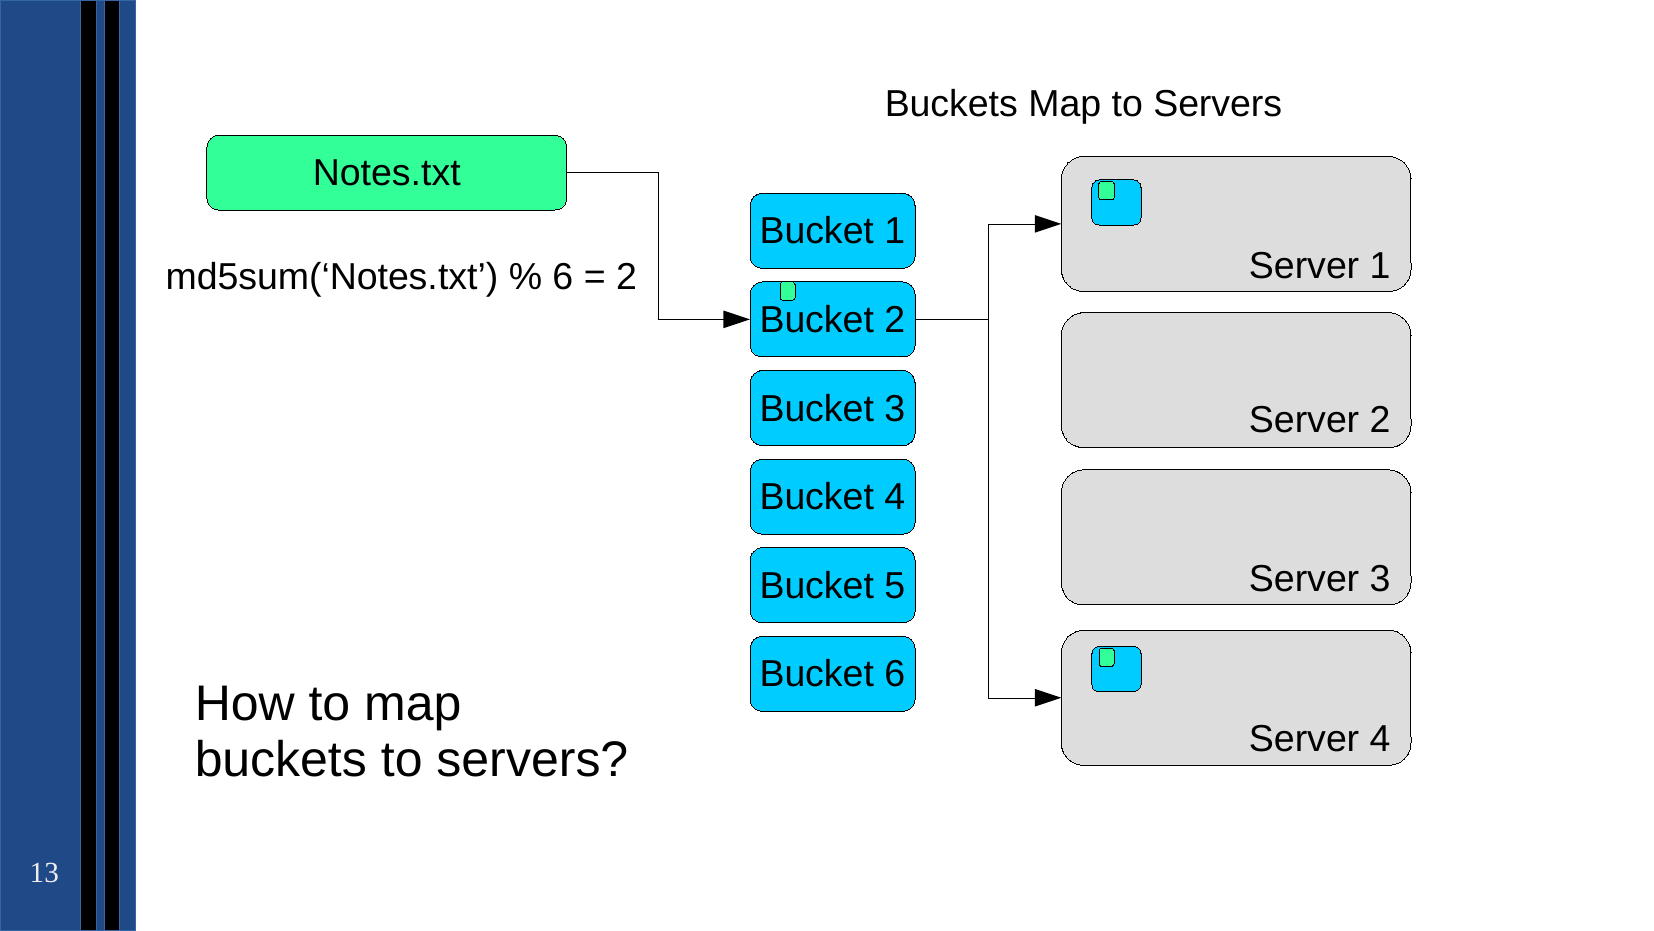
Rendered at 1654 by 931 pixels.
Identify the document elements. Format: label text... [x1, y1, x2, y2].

text_box How to map buckets to servers? [180, 667, 646, 796]
text_box Bucket 4 [750, 459, 916, 535]
text_box Server 3 [1234, 550, 1406, 608]
text_box Server 4 [1234, 709, 1406, 767]
text_box [1061, 469, 1412, 605]
text_box Buckets Map to Servers [870, 75, 1298, 132]
text_box [1061, 156, 1412, 292]
text_box [780, 281, 796, 301]
text_box Notes.txt [206, 135, 567, 211]
text_box Bucket 6 [750, 636, 916, 712]
text_box Bucket 1 [750, 193, 916, 269]
text_box Server 1 [1234, 237, 1406, 295]
text_box [1061, 312, 1412, 448]
text_box [1061, 630, 1412, 766]
text_box md5sum(‘Notes.txt’) % 6 = 2 [150, 248, 653, 306]
text_box Server 2 [1234, 390, 1406, 448]
text_box Bucket 5 [750, 547, 916, 623]
text_box Bucket 2 [750, 281, 916, 357]
text_box Bucket 3 [750, 370, 916, 446]
